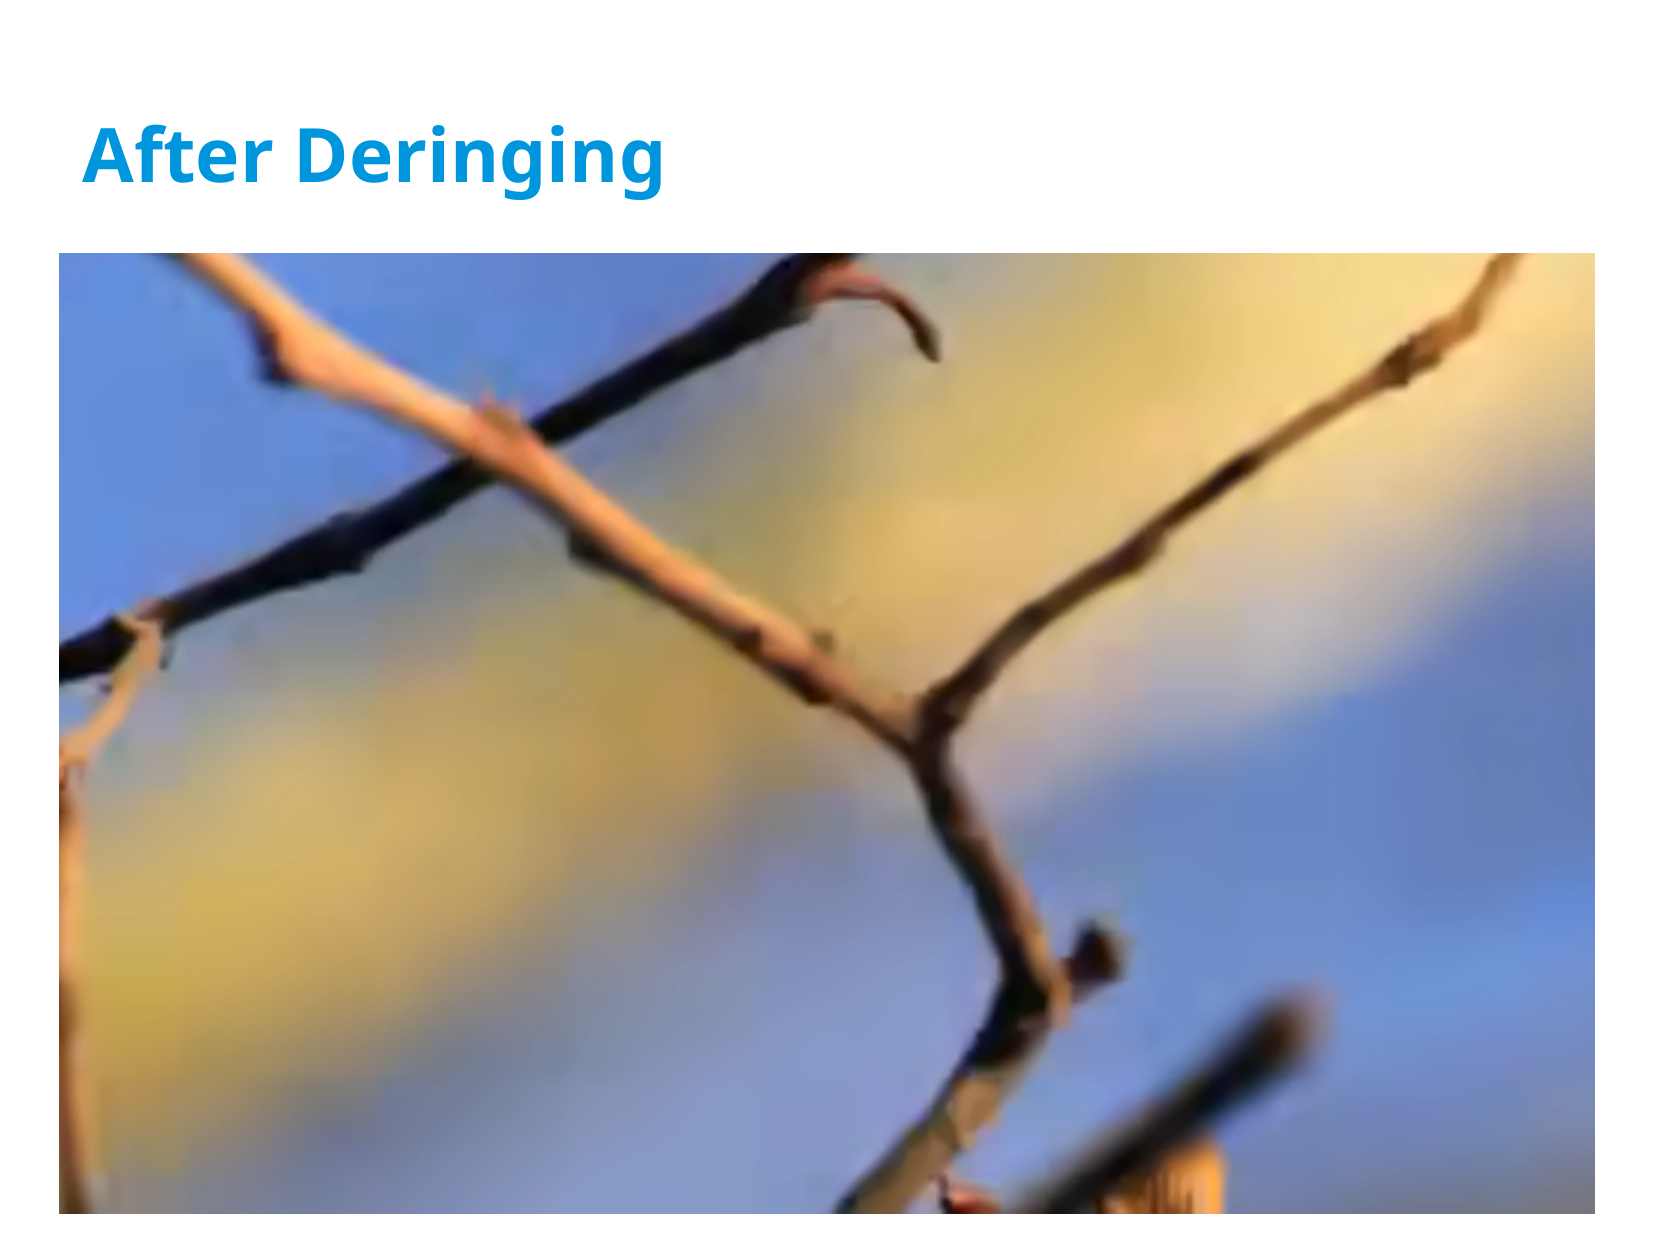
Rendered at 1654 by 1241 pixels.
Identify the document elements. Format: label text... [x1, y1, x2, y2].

picture [59, 253, 1595, 1214]
title After Deringing [82, 49, 1571, 253]
